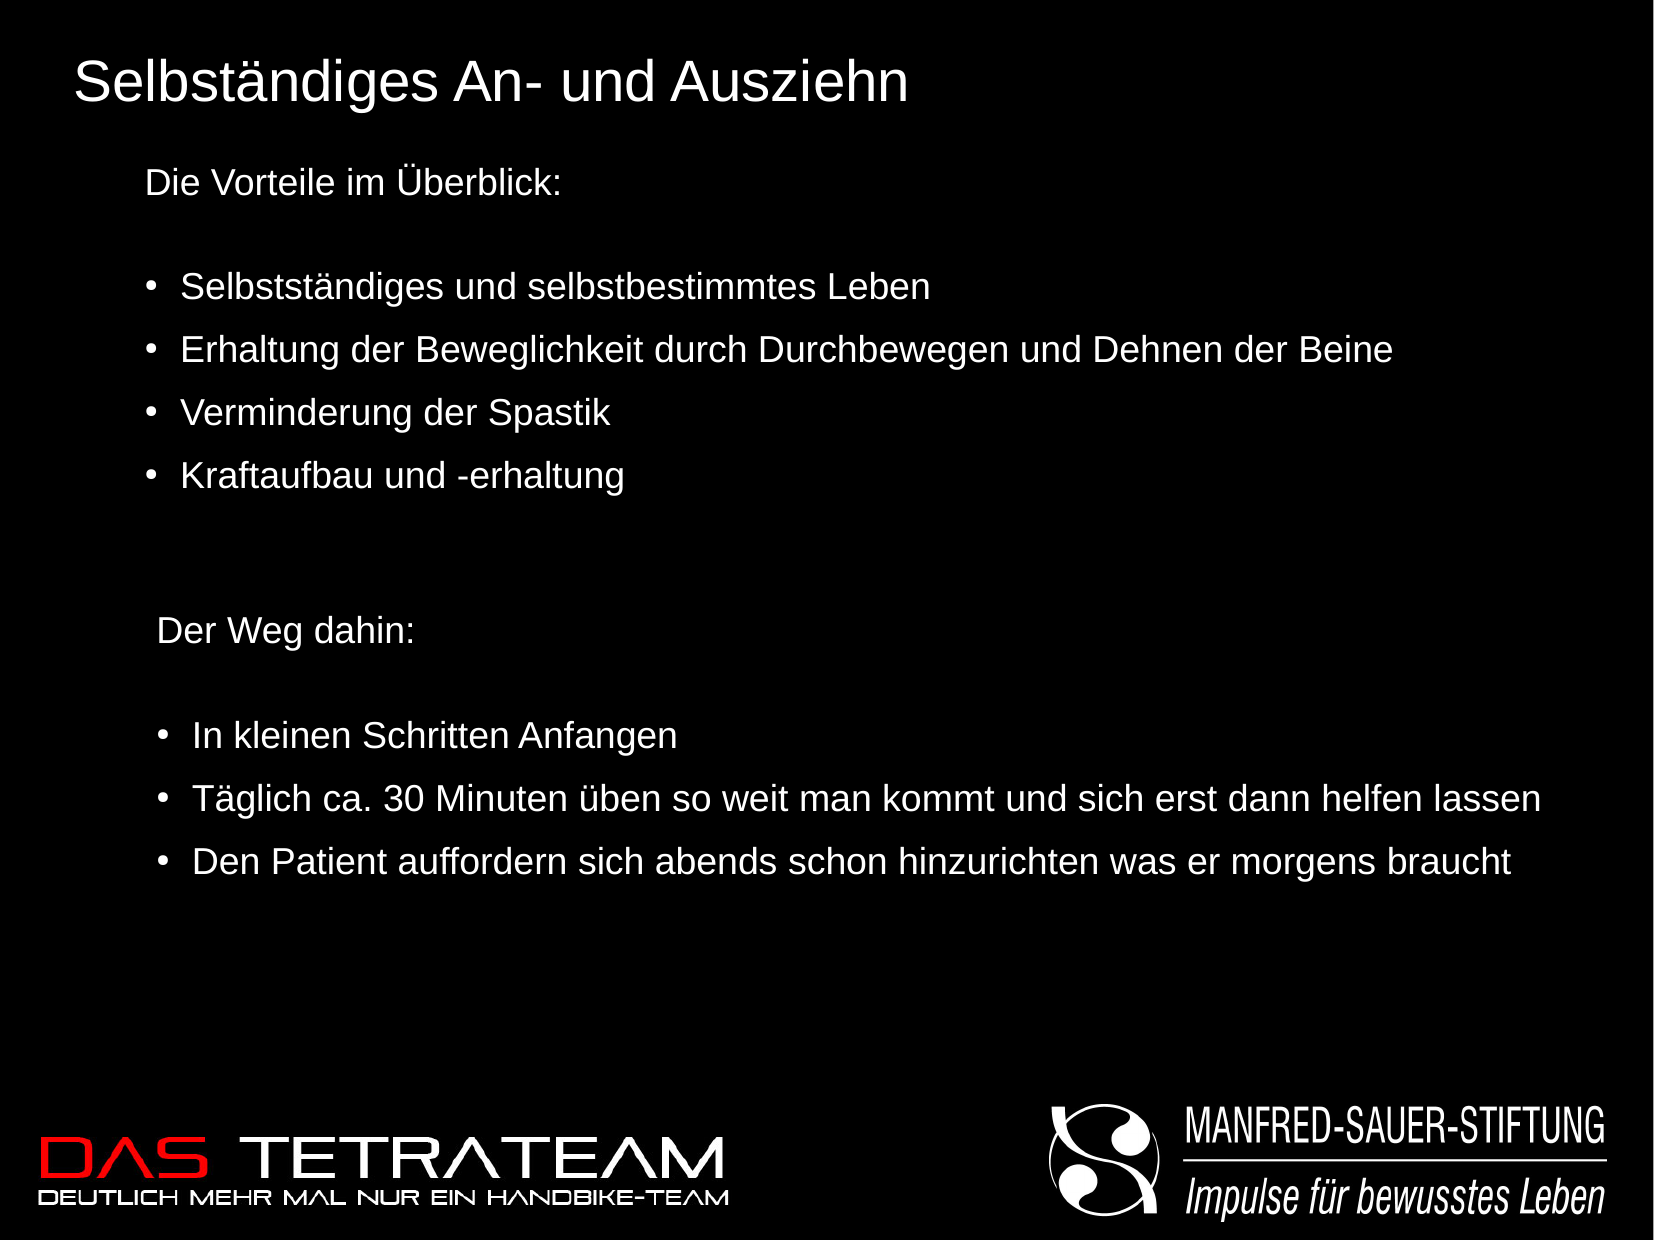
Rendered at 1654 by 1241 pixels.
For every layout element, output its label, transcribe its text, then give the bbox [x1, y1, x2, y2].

text_box Selbständiges An- und Ausziehn [59, 41, 1075, 122]
text_box Die Vorteile im Überblick: Selbstständiges und selbstbestimmtes Leben Erhaltung der Beweglichkeit durch Durchbewegen und Dehnen der Beine Verminderung der Spastik Kraftaufbau und -erhaltung [129, 153, 1595, 505]
picture [1049, 1104, 1607, 1222]
text_box Der Weg dahin: In kleinen Schritten Anfangen Täglich ca. 30 Minuten üben so weit man kommt und sich erst dann helfen lassen Den Patient auffordern sich abends schon hinzurichten was er morgens braucht [141, 602, 1595, 891]
picture [16, 1121, 762, 1216]
